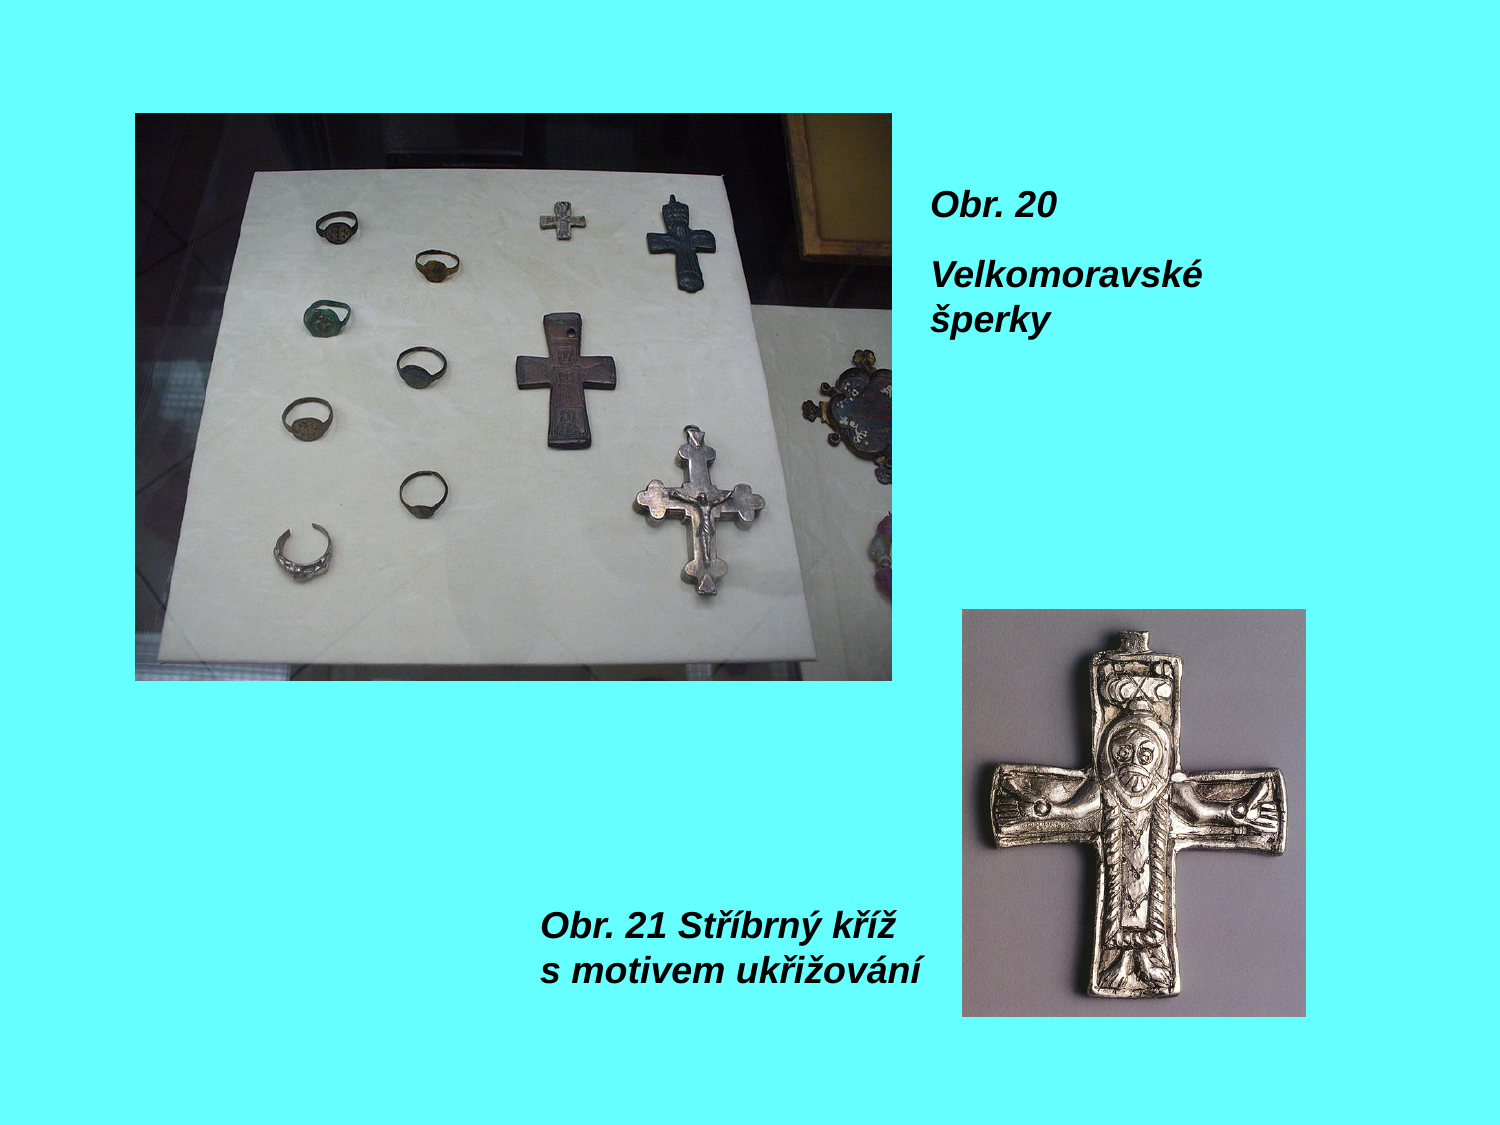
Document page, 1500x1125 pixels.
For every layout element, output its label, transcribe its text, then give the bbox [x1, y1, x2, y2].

text_box Obr. 20 Velkomoravské šperky [915, 172, 1258, 349]
text_box Obr. 21 Stříbrný kříž s motivem ukřižování [525, 893, 963, 999]
picture [962, 609, 1306, 1017]
picture [135, 113, 892, 681]
